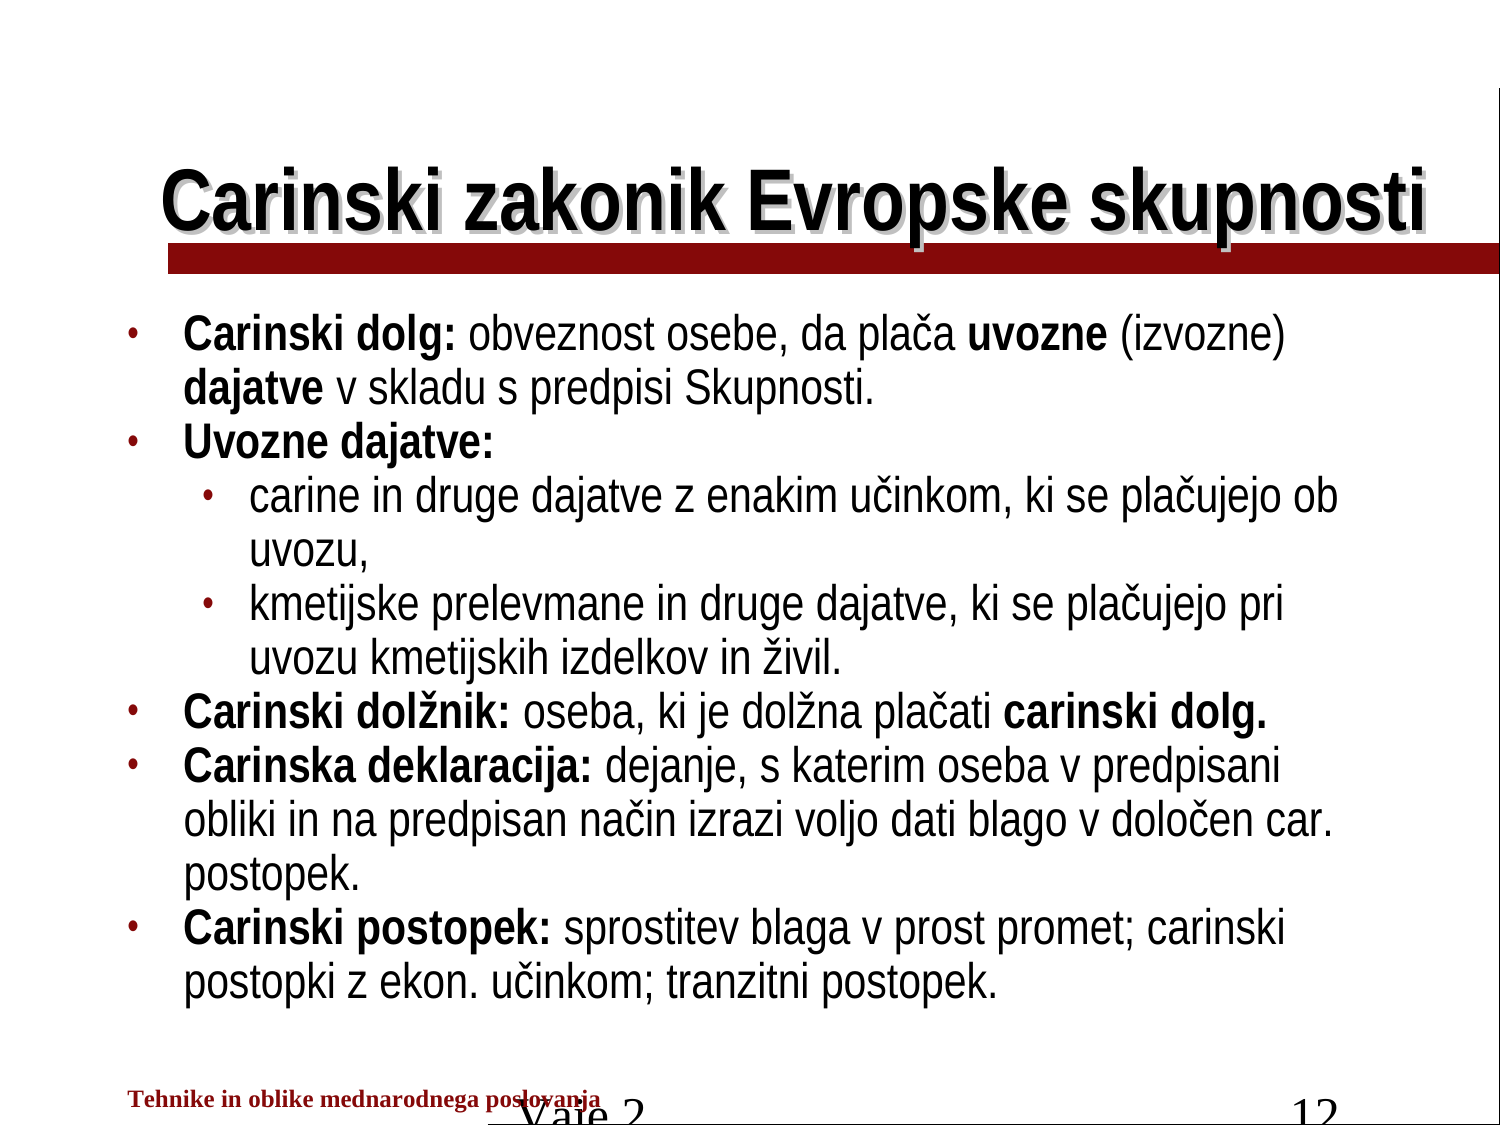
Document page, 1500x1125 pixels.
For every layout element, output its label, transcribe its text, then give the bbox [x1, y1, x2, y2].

list Carinski dolg: obveznost osebe, da plača uvozne (izvozne) dajatve v skladu s predpisi Skupnosti. Uvozne dajatve: carine in druge dajatve z enakim učinkom, ki se plačujejo ob uvozu, kmetijske prelevmane in druge dajatve, ki se plačujejo pri uvozu kmetijskih izdelkov in živil. Carinski dolžnik: oseba, ki je dolžna plačati carinski dolg. Carinska deklaracija: dejanje, s katerim oseba v predpisani obliki in na predpisan način izrazi voljo dati blago v določen car. postopek. Carinski postopek: sprostitev blaga v prost promet; carinski postopki z ekon. učinkom; tranzitni postopek. [112, 299, 1388, 1071]
title Carinski zakonik Evropske skupnosti [119, 120, 1470, 271]
